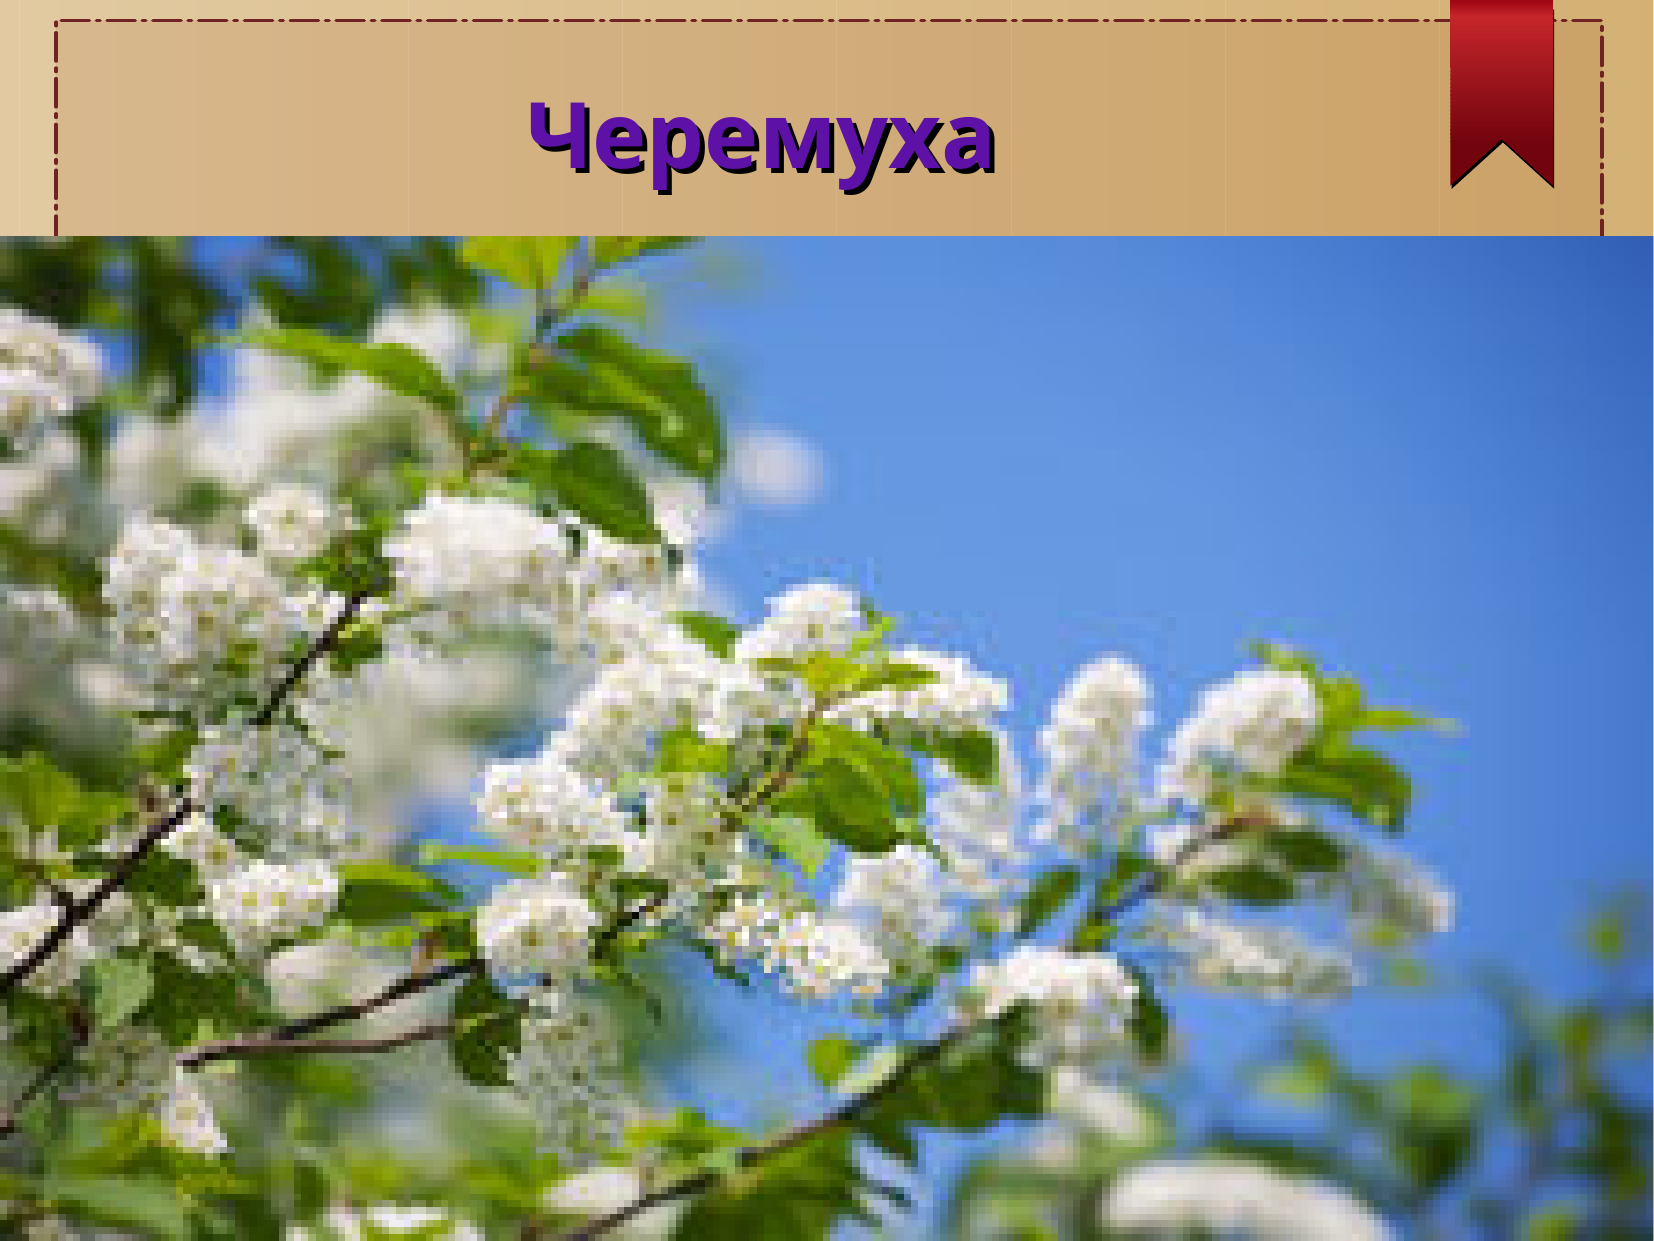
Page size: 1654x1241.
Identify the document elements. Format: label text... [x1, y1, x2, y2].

title Черемуха [76, 29, 1447, 236]
picture [0, 236, 1654, 1241]
